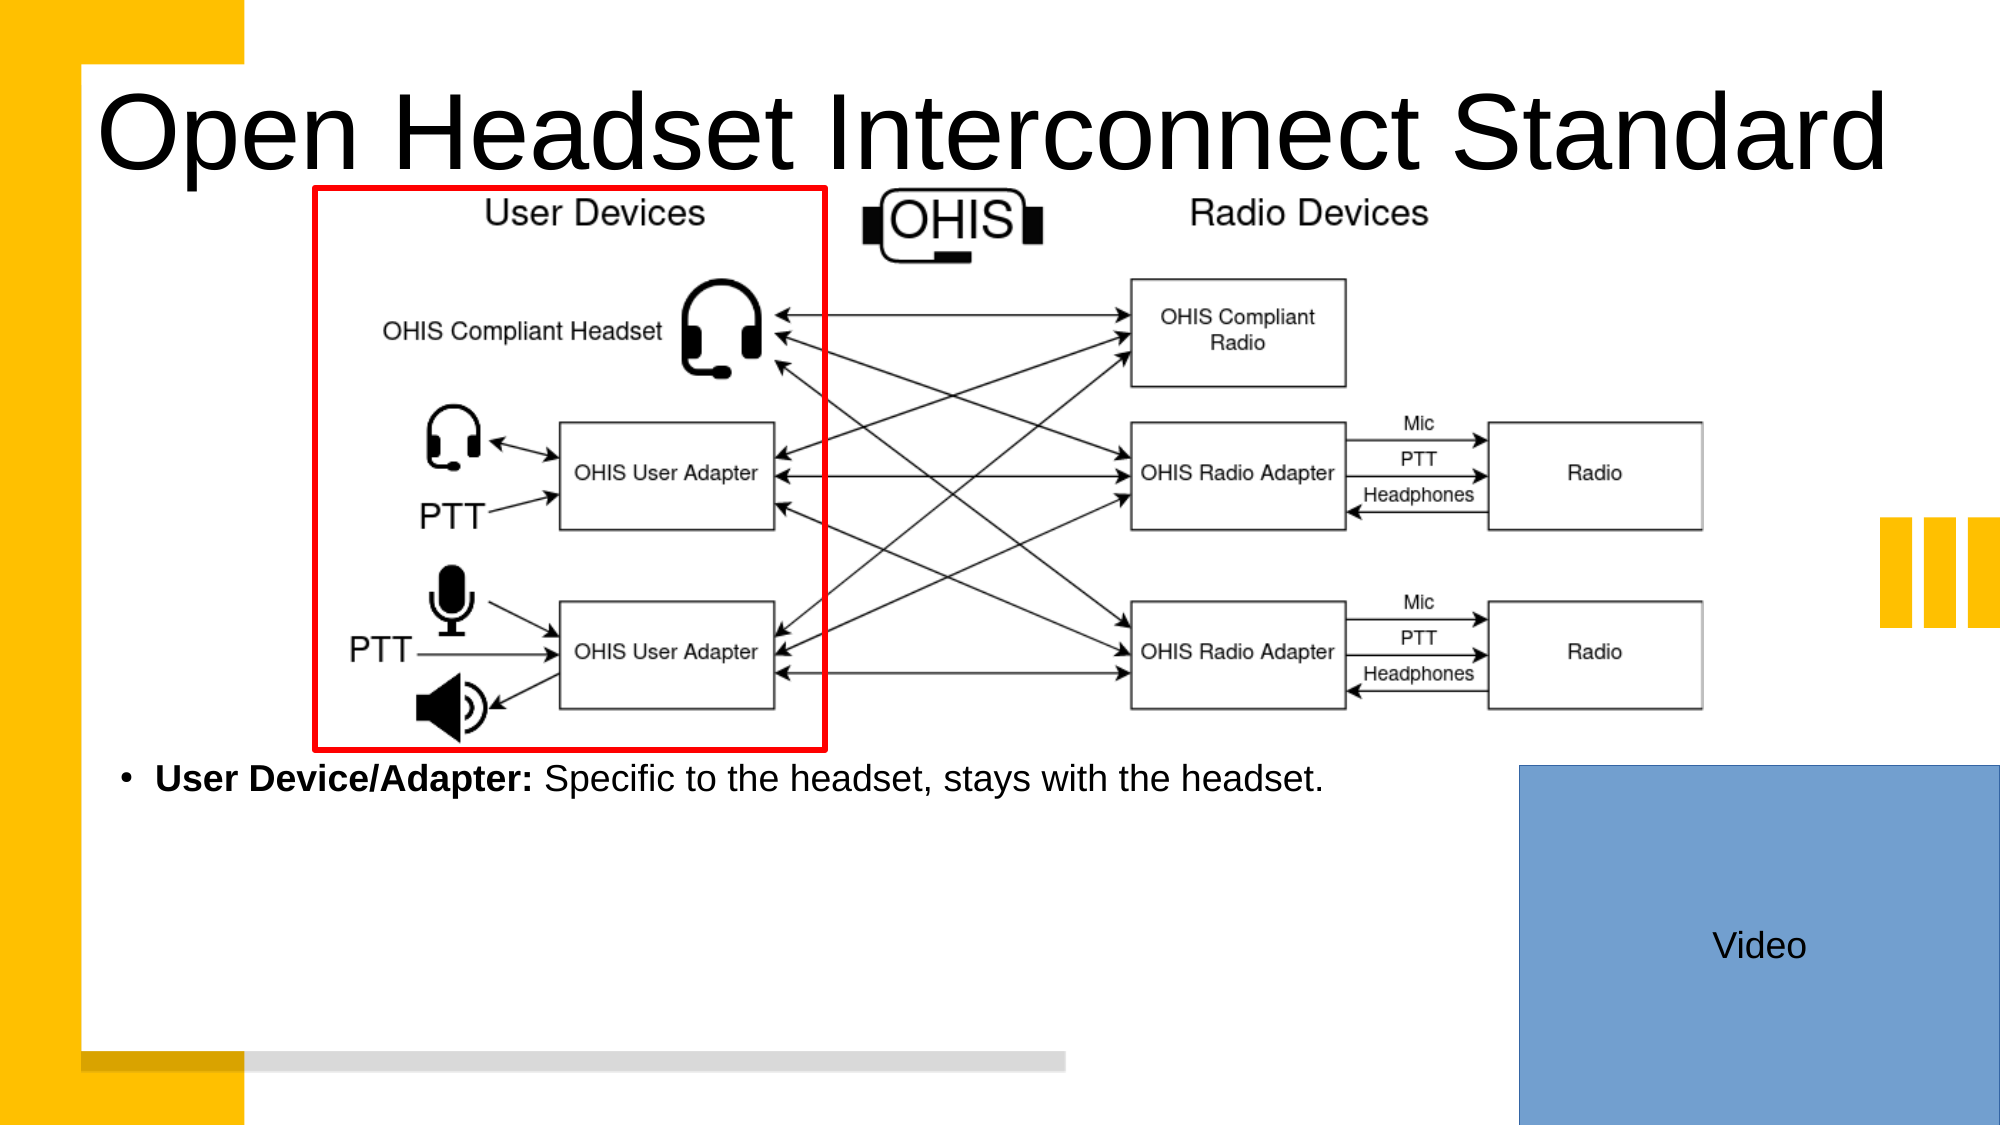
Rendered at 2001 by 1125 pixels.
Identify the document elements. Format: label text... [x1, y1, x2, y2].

text_box [0, 0, 2000, 1125]
picture [345, 191, 822, 747]
text_box Open Headset Interconnect Standard [81, 64, 1921, 201]
picture [828, 187, 1704, 748]
text_box Video [1519, 765, 2000, 1125]
text_box User Device/Adapter: Specific to the headset, stays with the headset. [105, 750, 1501, 962]
